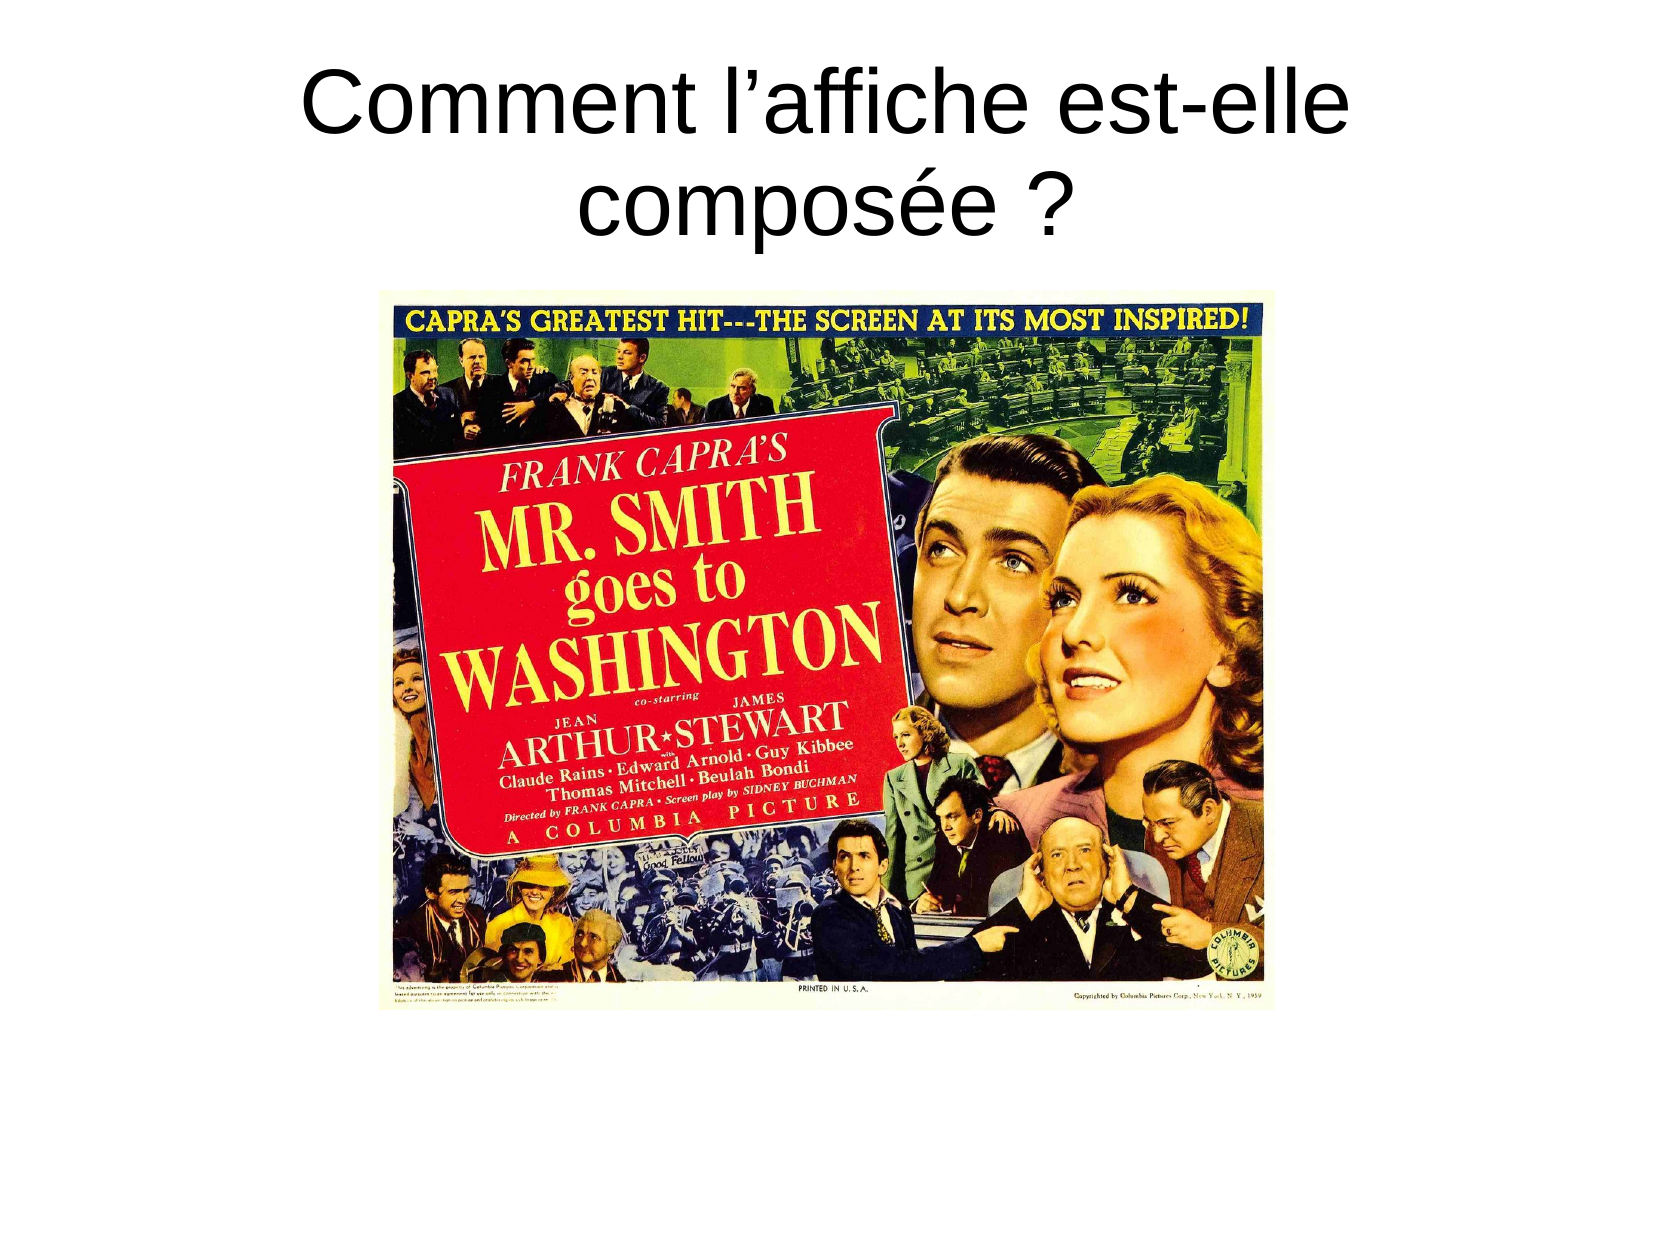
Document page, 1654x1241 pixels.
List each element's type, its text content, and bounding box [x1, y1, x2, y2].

picture [379, 290, 1275, 1010]
title Comment l’affiche est-elle composée ? [82, 49, 1571, 257]
